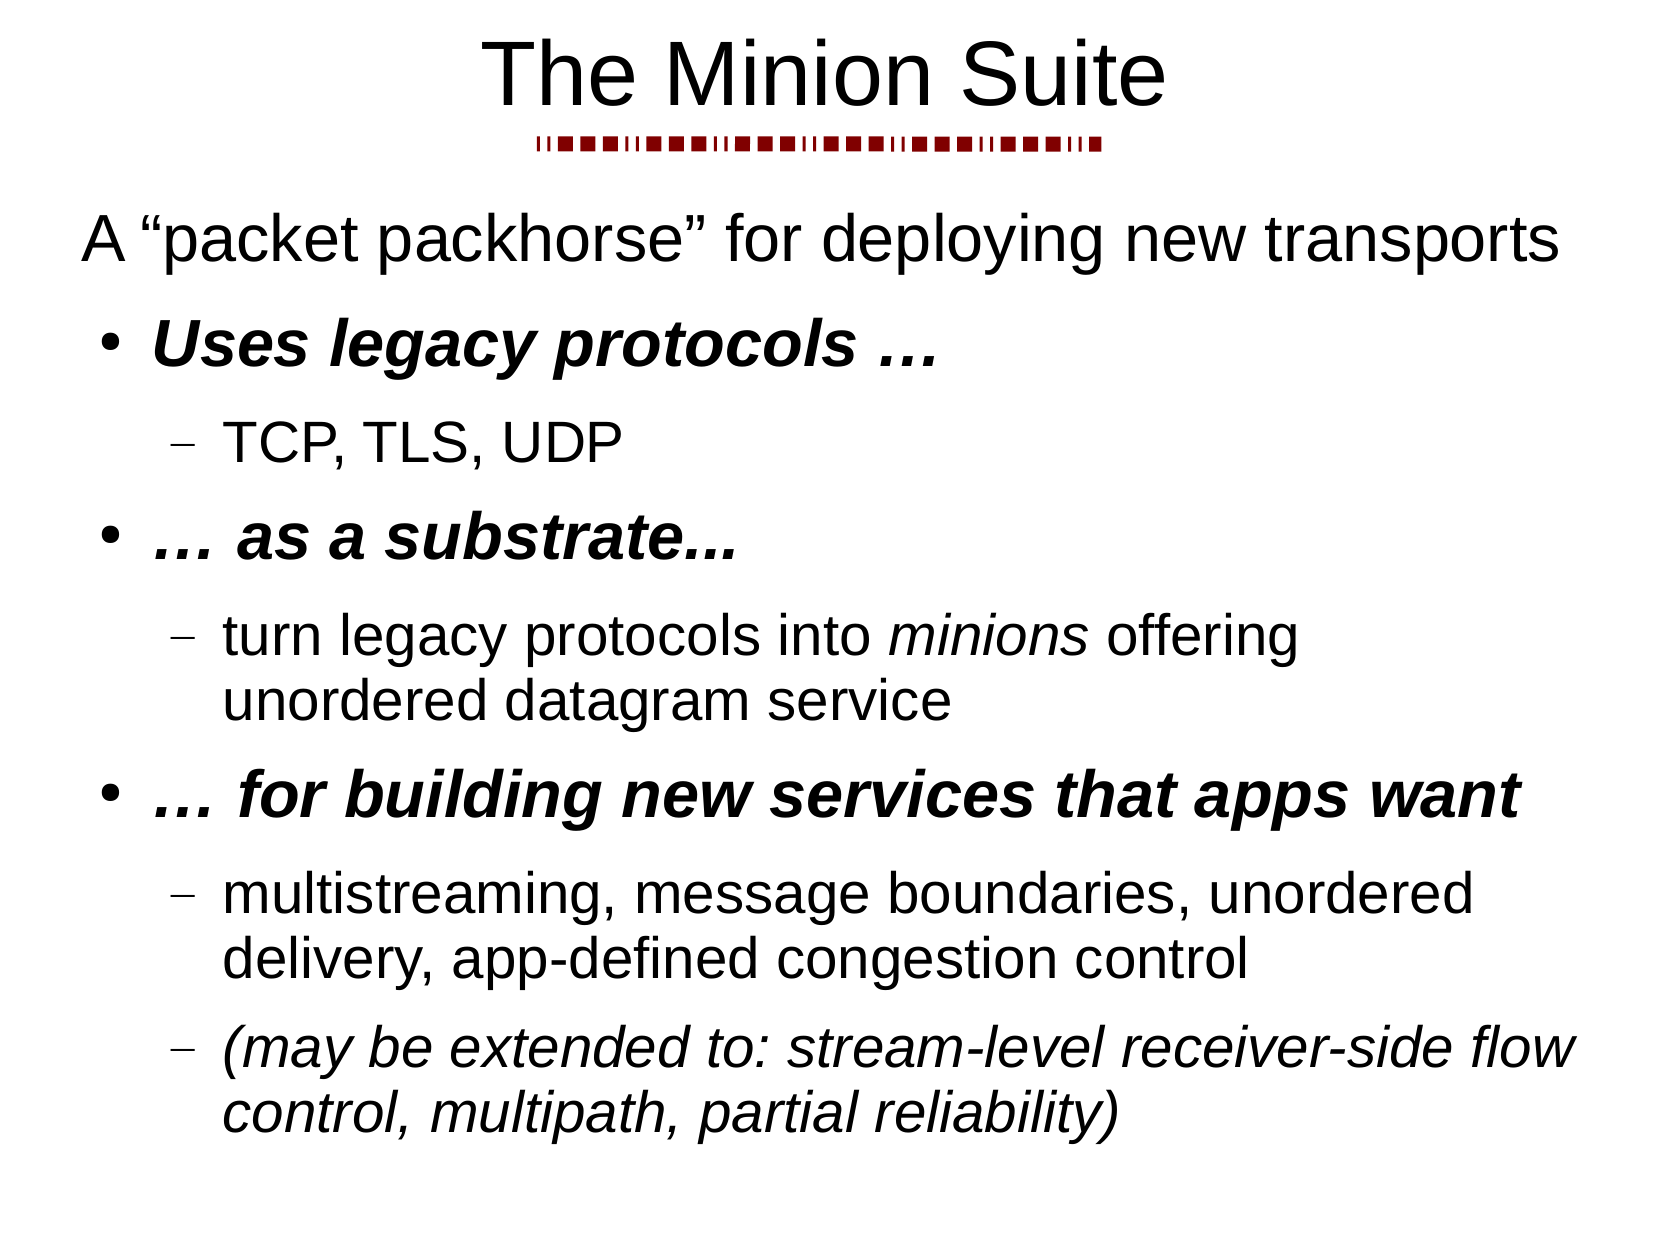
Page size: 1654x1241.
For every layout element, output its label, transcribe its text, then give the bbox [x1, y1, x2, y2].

title The Minion Suite [75, 0, 1576, 147]
list A “packet packhorse” for deploying new transports Uses legacy protocols … TCP, TLS, UDP … as a substrate... turn legacy protocols into minions offering unordered datagram service … for building new services that apps want multistreaming, message boundaries, unordered delivery, app-defined congestion control (may be extended to: stream-level receiver-side flow control, multipath, partial reliability) [80, 201, 1613, 1181]
